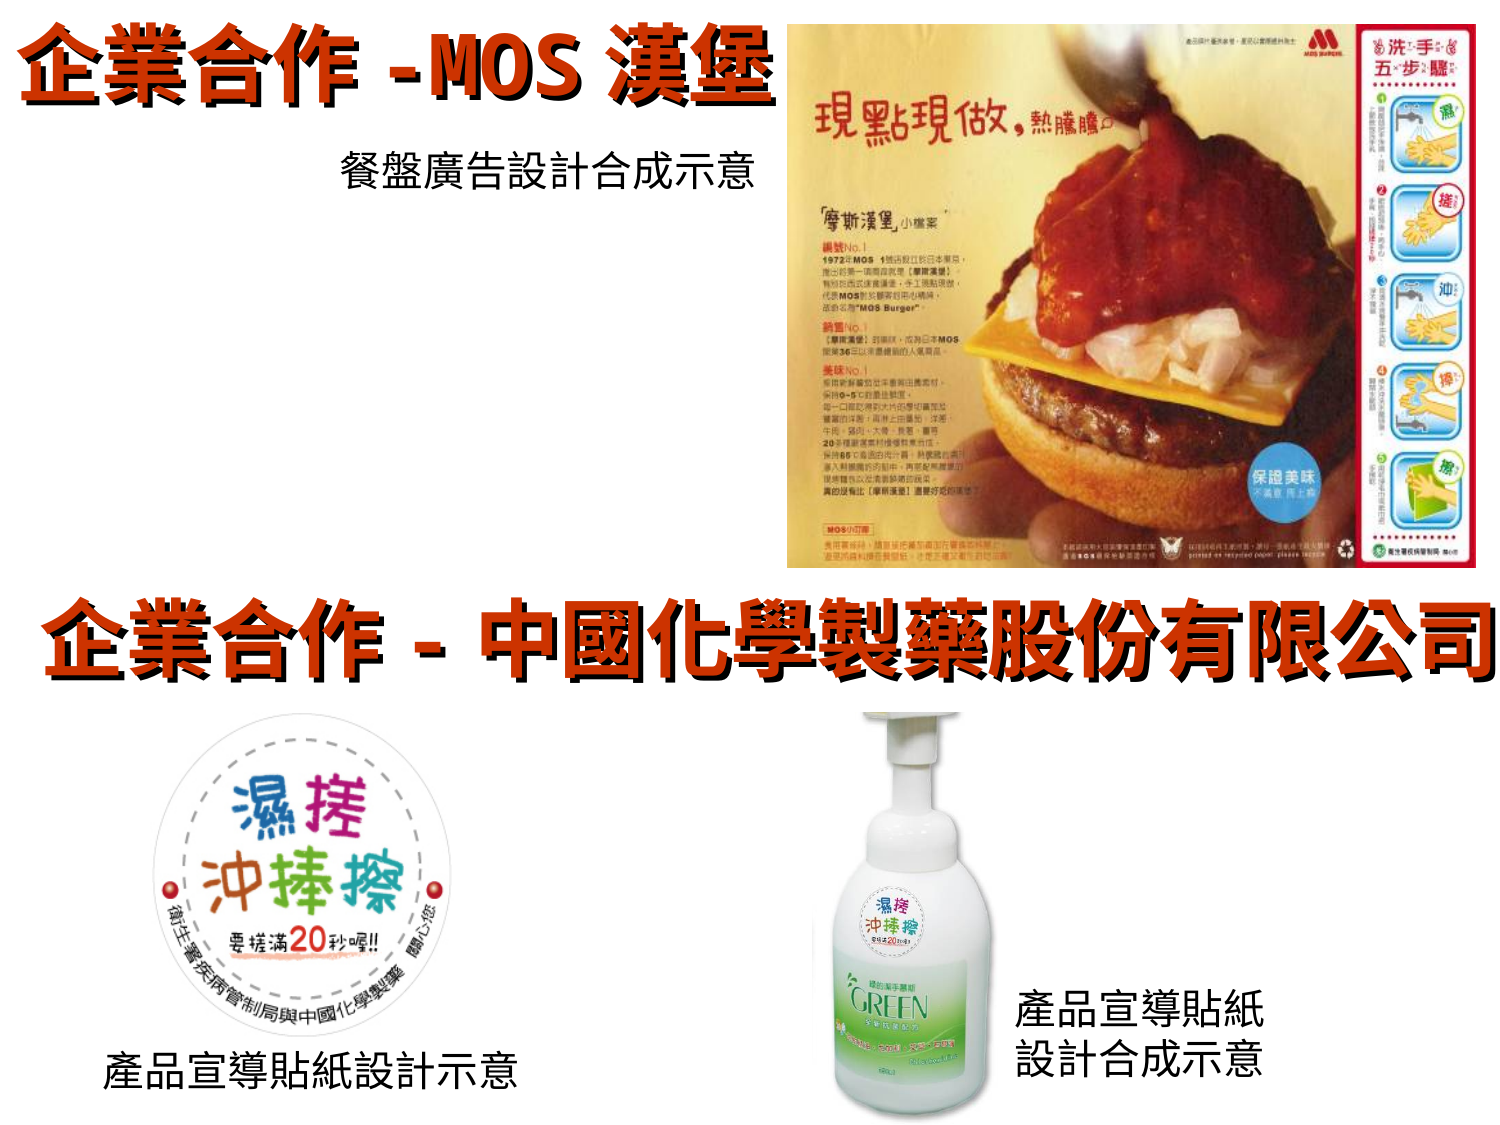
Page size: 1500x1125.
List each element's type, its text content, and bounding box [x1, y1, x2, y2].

text_box 餐盤廣告設計合成示意 [324, 137, 772, 203]
picture [812, 712, 998, 1125]
picture [787, 24, 1476, 568]
text_box 企業合作-MOS漢堡 [0, 2, 714, 121]
picture [150, 712, 454, 1037]
text_box 產品宣導貼紙設計示意 [87, 1037, 535, 1103]
text_box 企業合作-中國化學製藥股份有限公司 [24, 577, 1465, 696]
text_box 產品宣導貼紙 設計合成示意 [999, 975, 1300, 1091]
